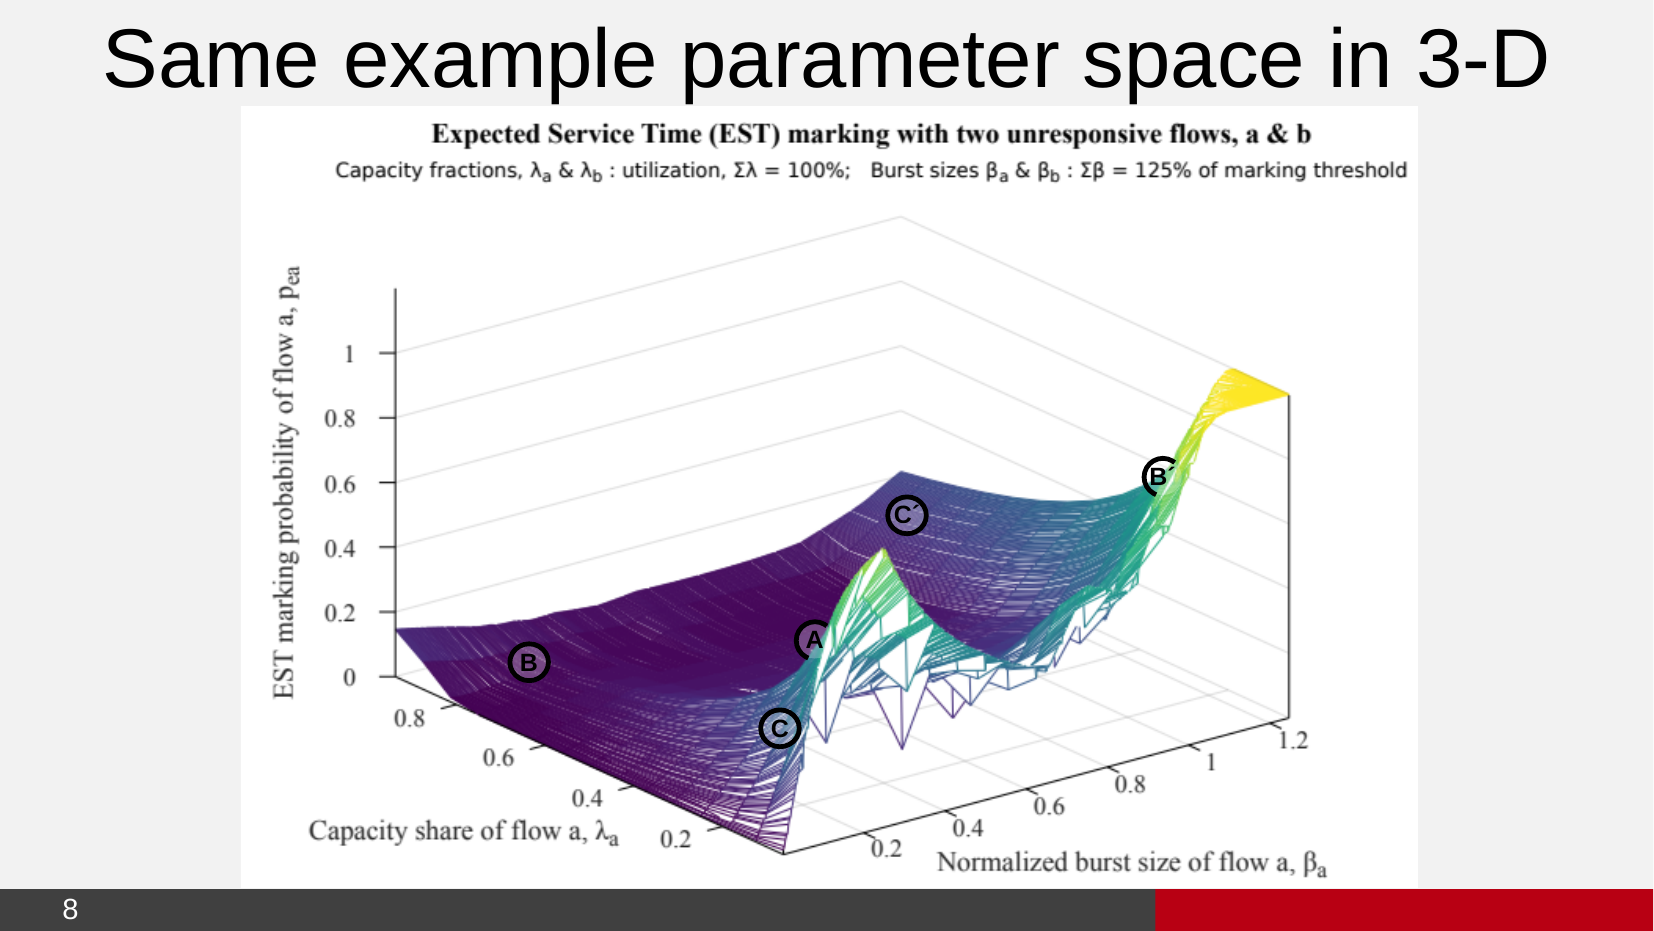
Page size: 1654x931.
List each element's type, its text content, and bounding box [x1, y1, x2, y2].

text_box C´ [887, 496, 927, 534]
picture [240, 106, 1418, 888]
text_box C [760, 709, 800, 747]
text_box B [509, 643, 549, 681]
text_box B´ [1143, 458, 1182, 496]
text_box A [795, 621, 834, 659]
title Same example parameter space in 3-D [82, 1, 1571, 117]
